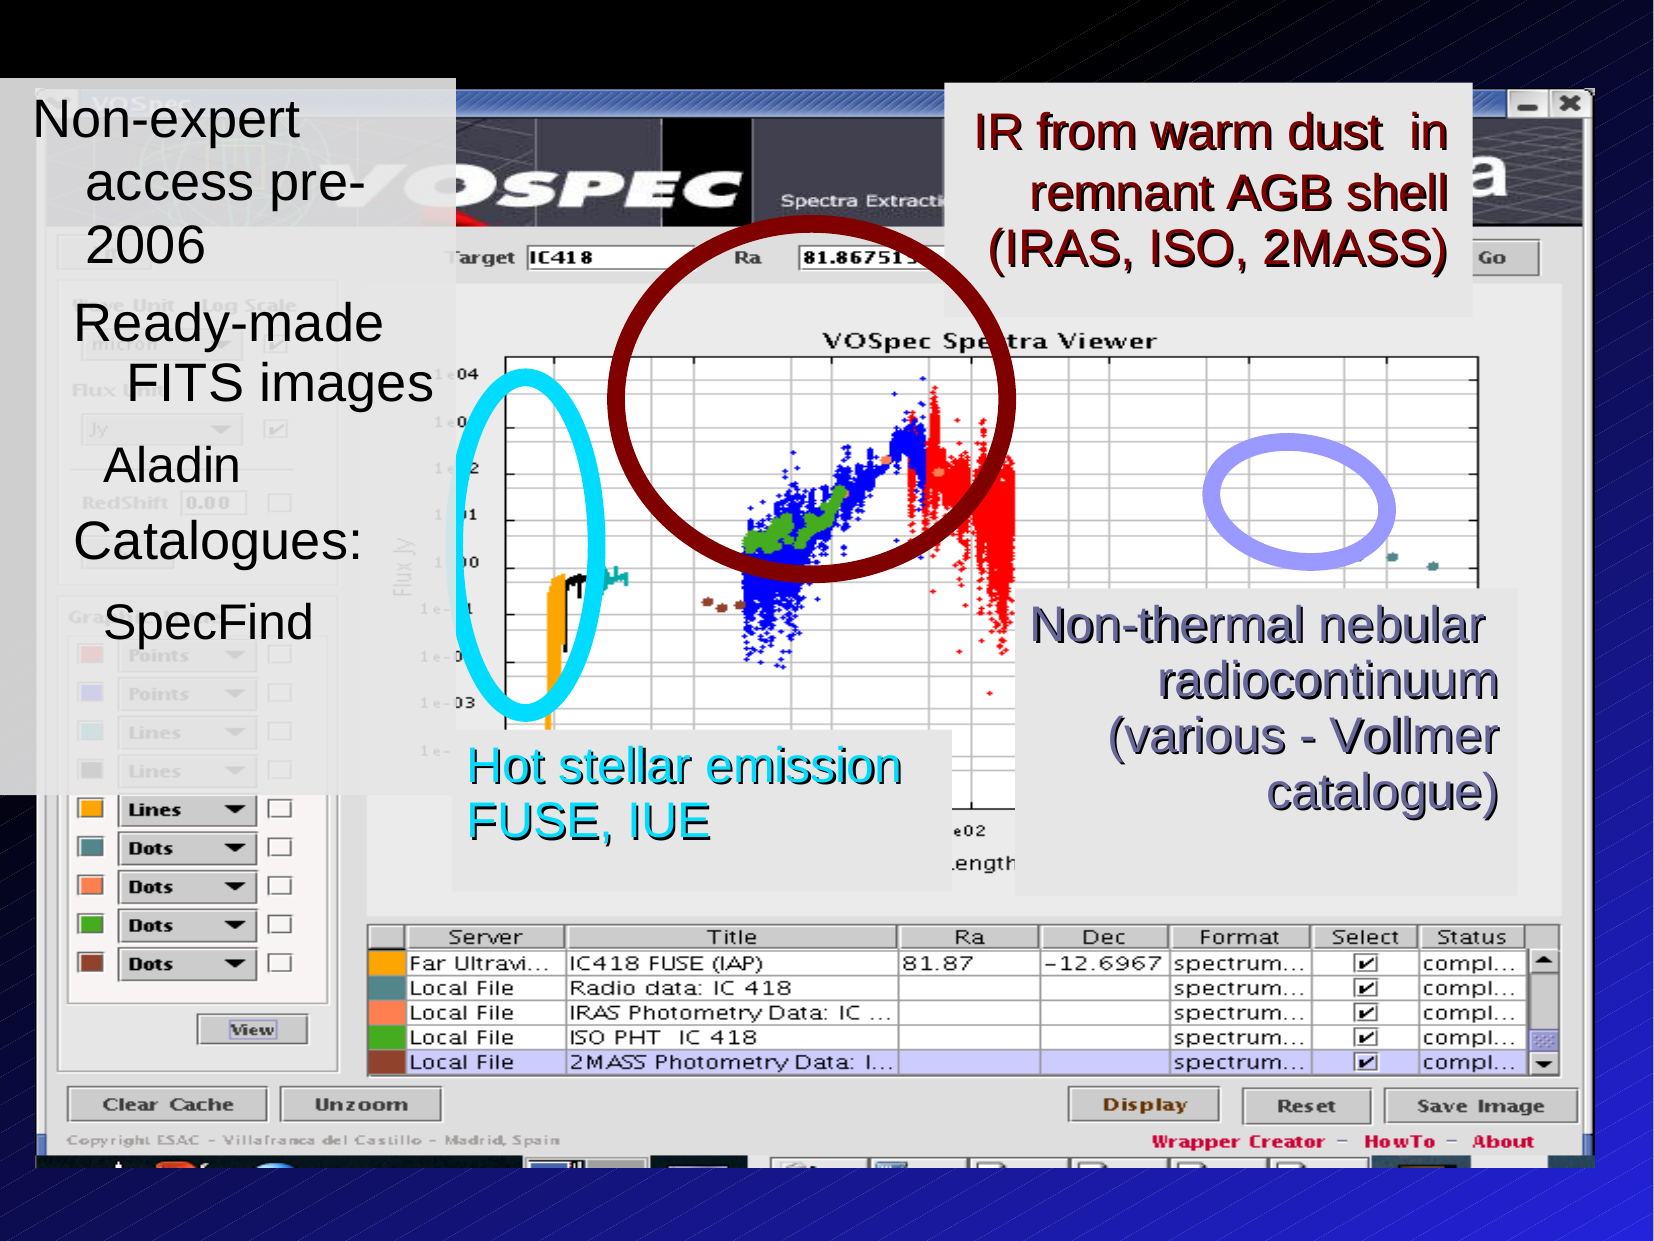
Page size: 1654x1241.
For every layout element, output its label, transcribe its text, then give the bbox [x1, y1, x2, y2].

text_box Hot stellar emission FUSE, IUE [451, 729, 952, 892]
picture [35, 88, 1595, 1168]
list Non-expert access pre-2006 Ready-made FITS images Aladin Catalogues: SpecFind [0, 78, 456, 796]
picture [625, 233, 998, 565]
text_box IR from warm dust in remnant AGB shell (IRAS, ISO, 2MASS) [944, 82, 1473, 318]
picture [463, 387, 587, 704]
text_box Non-thermal nebular radiocontinuum (various - Vollmer catalogue) [1015, 588, 1518, 896]
